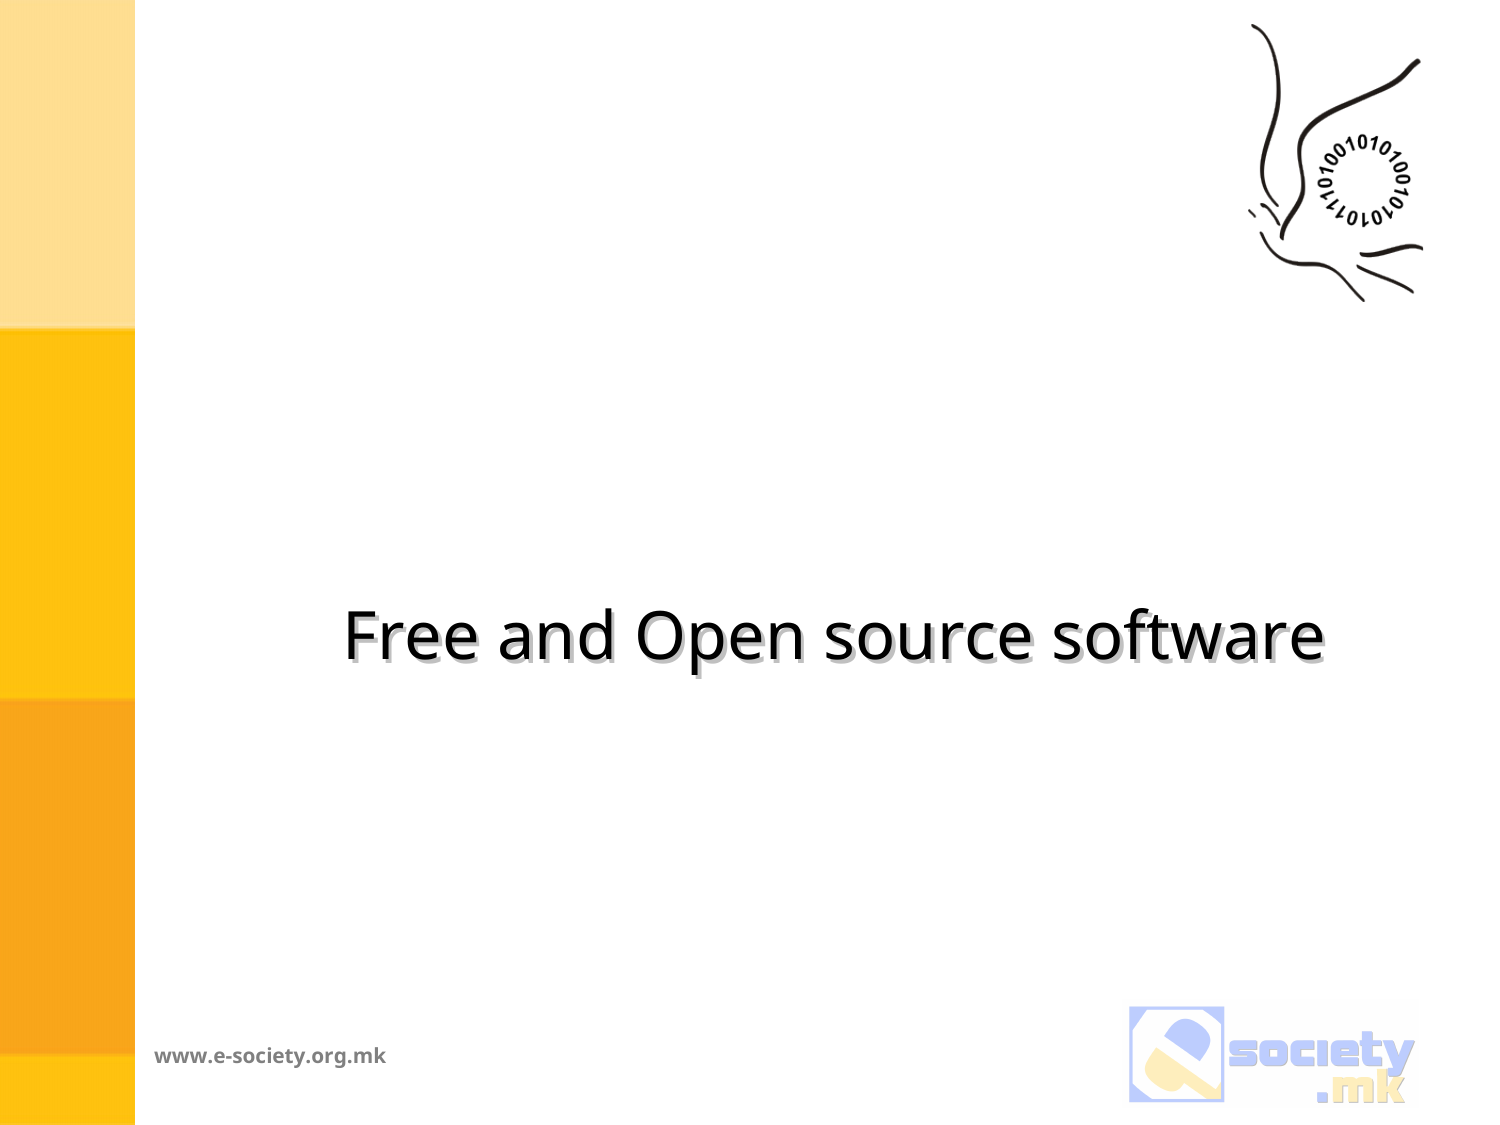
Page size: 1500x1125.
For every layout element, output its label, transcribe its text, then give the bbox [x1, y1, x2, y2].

picture [0, 0, 135, 1125]
subtitle Free and Open source software [169, 262, 1425, 1006]
picture [1248, 24, 1424, 262]
